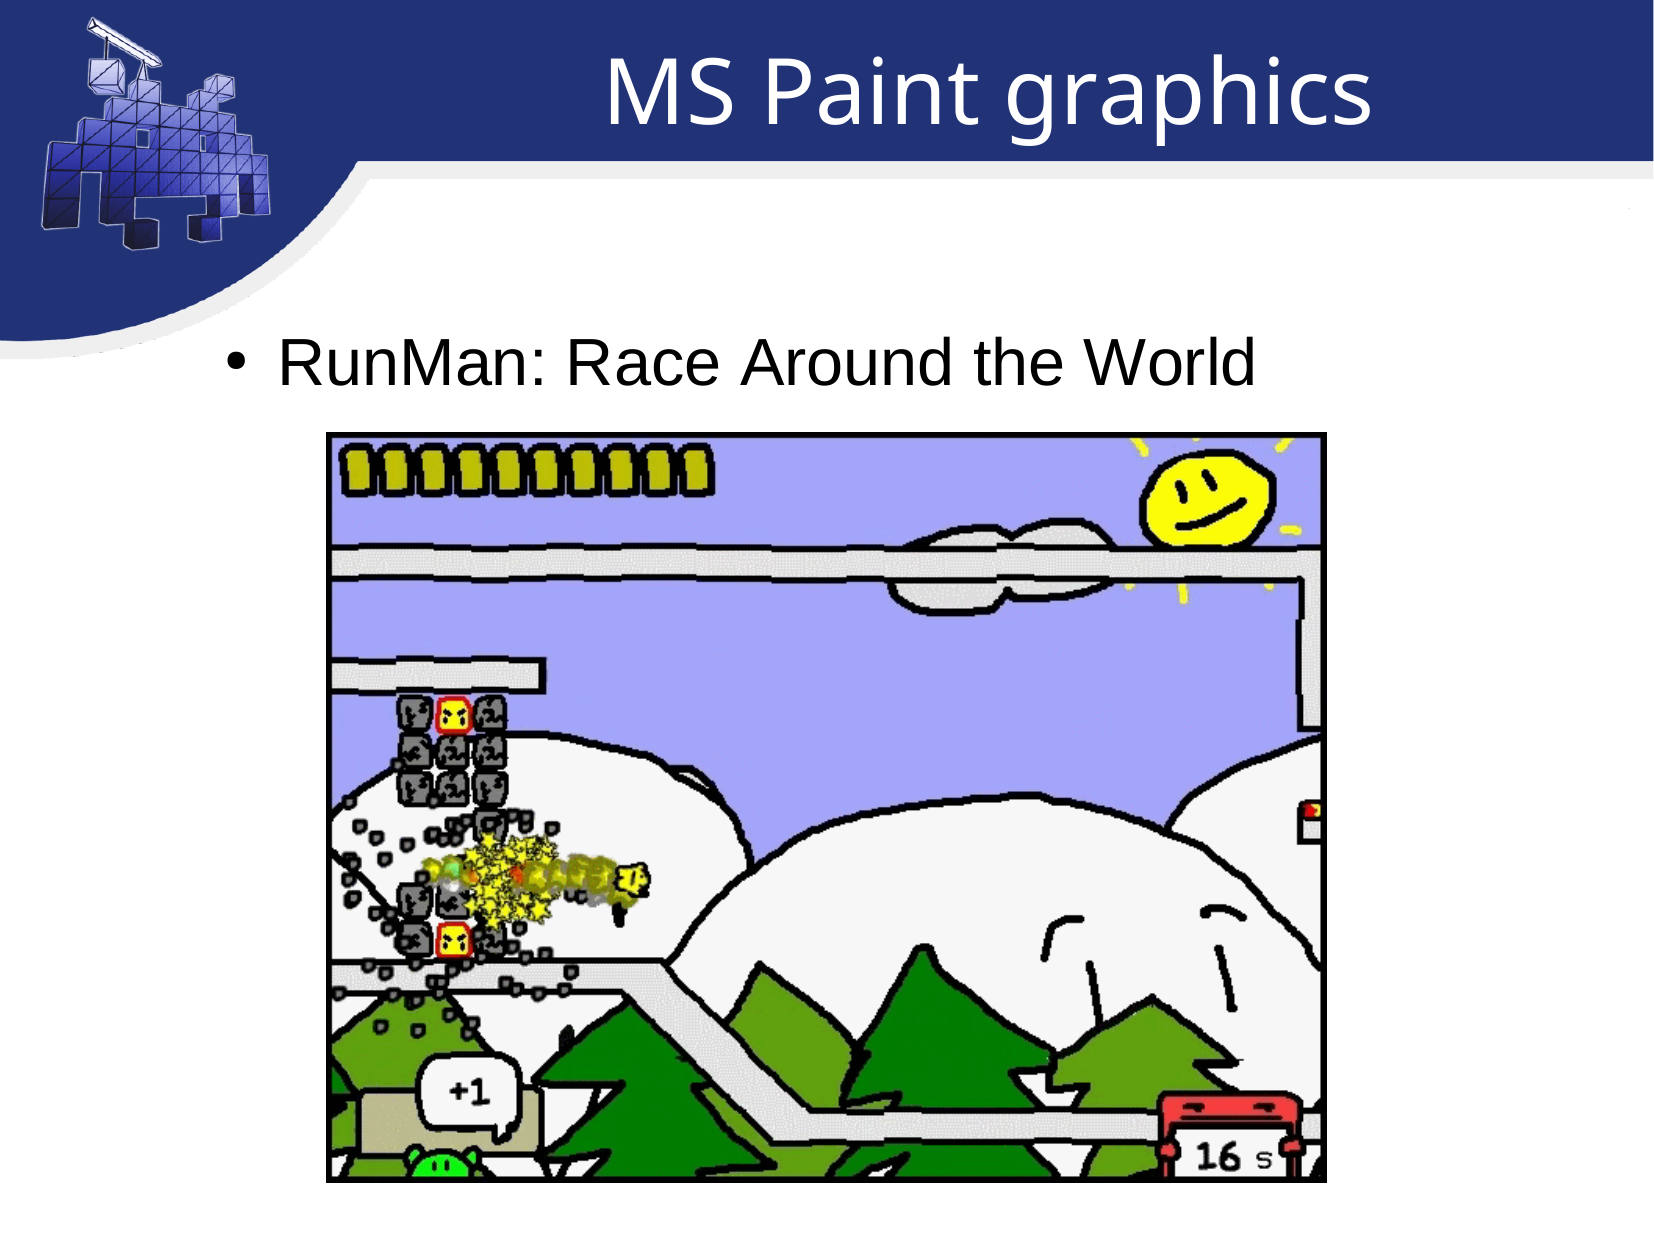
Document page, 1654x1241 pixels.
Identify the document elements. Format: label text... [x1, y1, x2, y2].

list RunMan: Race Around the World [206, 324, 1595, 1078]
title MS Paint graphics [354, 35, 1625, 142]
picture [0, 0, 1654, 443]
picture [326, 432, 1327, 1183]
